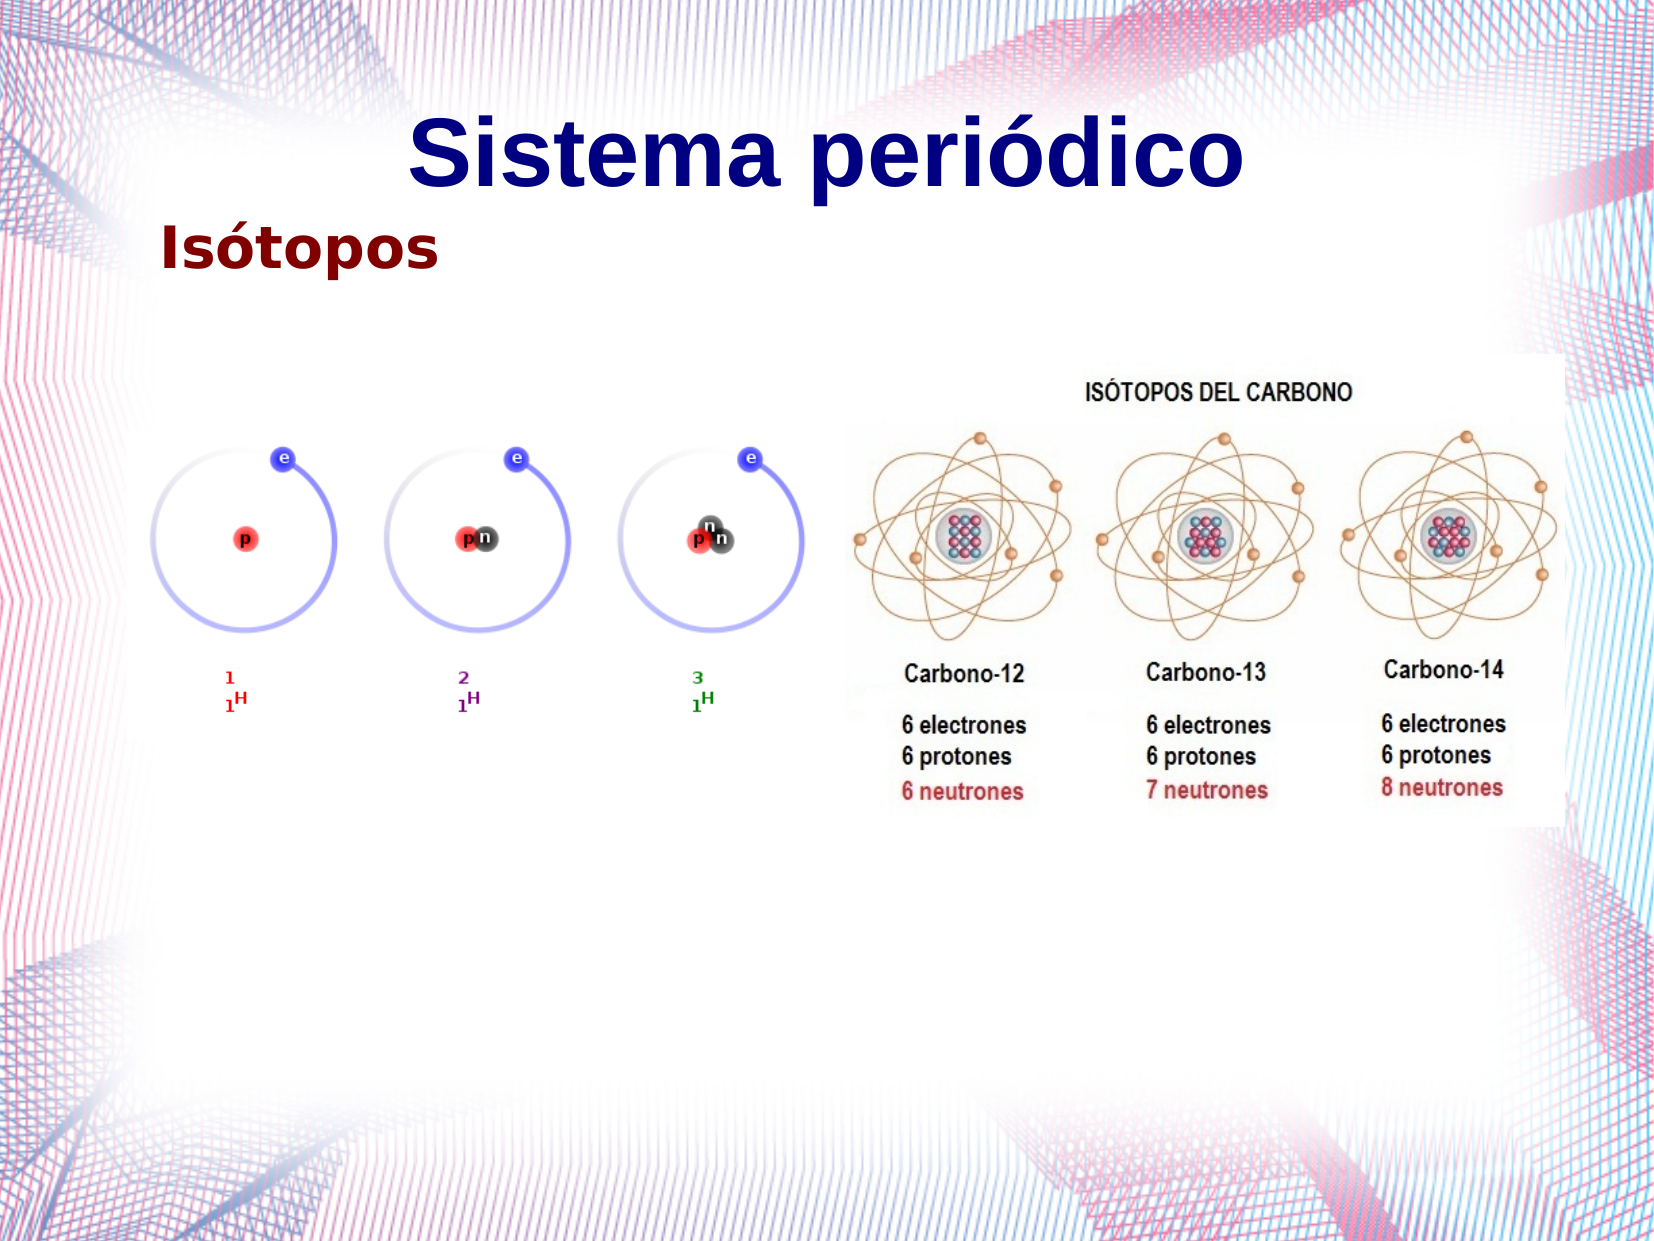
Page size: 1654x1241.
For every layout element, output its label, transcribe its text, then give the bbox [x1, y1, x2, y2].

list Isótopos [88, 206, 473, 285]
picture [0, 0, 1654, 1241]
title Sistema periódico [82, 49, 1571, 257]
